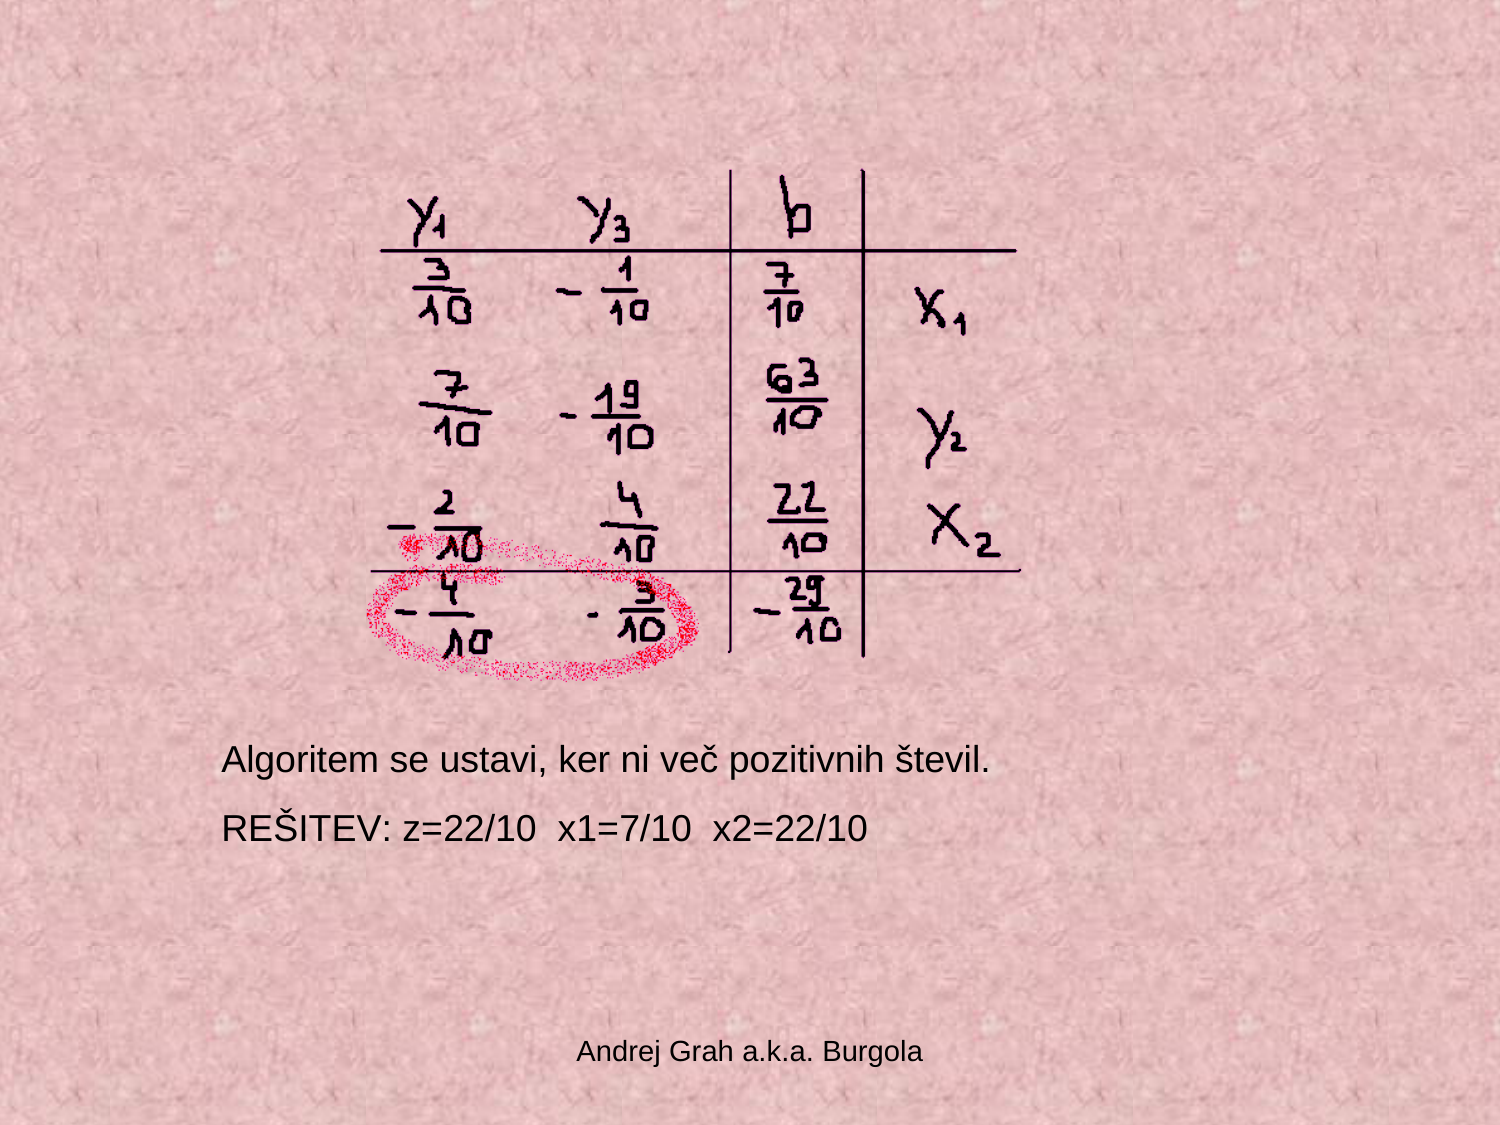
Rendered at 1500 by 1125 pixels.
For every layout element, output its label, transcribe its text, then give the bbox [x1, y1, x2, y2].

text_box Andrej Grah a.k.a. Burgola [512, 1024, 988, 1103]
text_box Algoritem se ustavi, ker ni več pozitivnih števil. REŠITEV: z=22/10 x1=7/10 x2=22/10 [206, 727, 1306, 857]
picture [0, 0, 1500, 1125]
